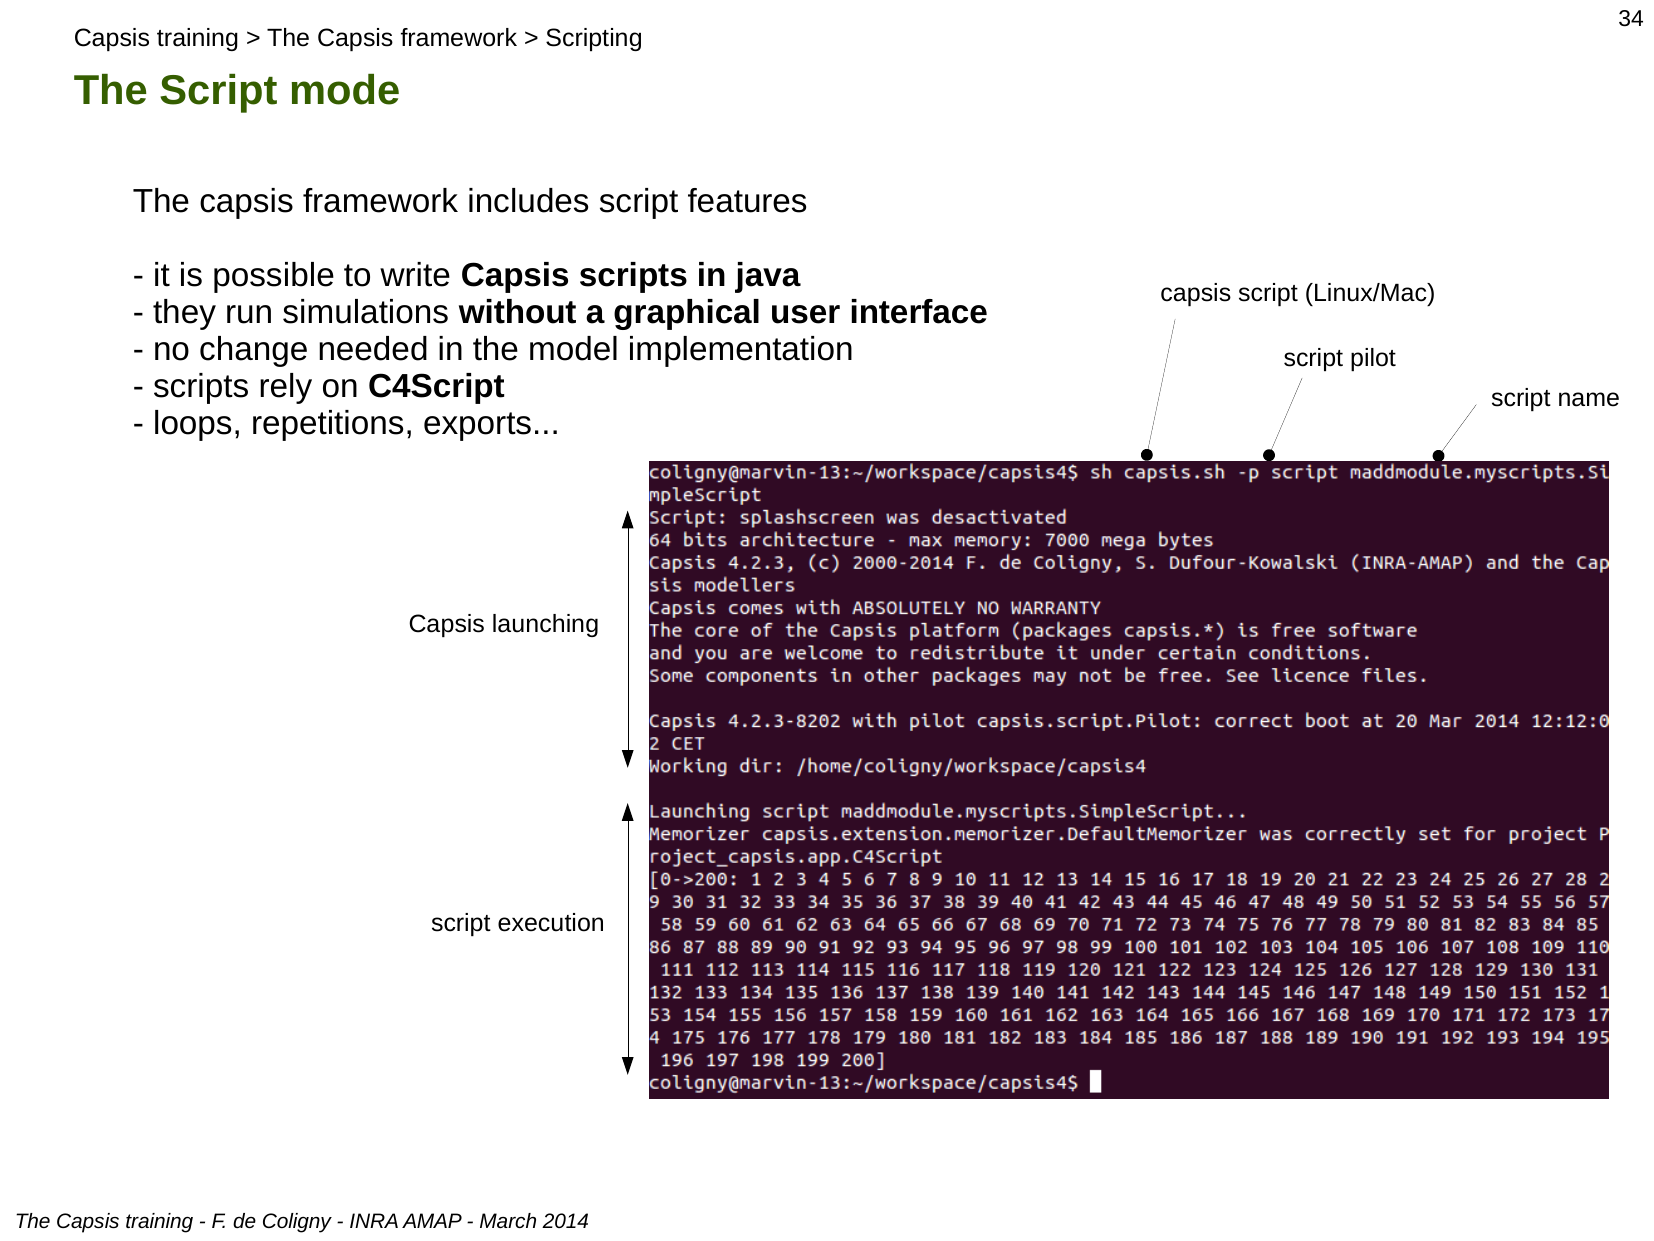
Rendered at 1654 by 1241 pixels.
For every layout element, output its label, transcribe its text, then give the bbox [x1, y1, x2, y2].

text_box capsis script (Linux/Mac) [1145, 271, 1512, 315]
text_box script execution [366, 901, 621, 945]
text_box Capsis training > The Capsis framework > Scripting [59, 16, 1004, 59]
text_box Capsis launching [318, 602, 615, 646]
text_box The Script mode [59, 59, 1344, 121]
text_box script pilot [1268, 336, 1443, 380]
text_box script name [1476, 376, 1654, 420]
text_box The capsis framework includes script features - it is possible to write Capsis scripts in java - they run simulations without a graphical user interface - no change needed in the model implementation - scripts rely on C4Script - loops, repetitions, exports... [118, 174, 1040, 490]
picture [649, 461, 1609, 1099]
text_box The Capsis training - F. de Coligny - INRA AMAP - March 2014 [0, 1201, 1654, 1241]
